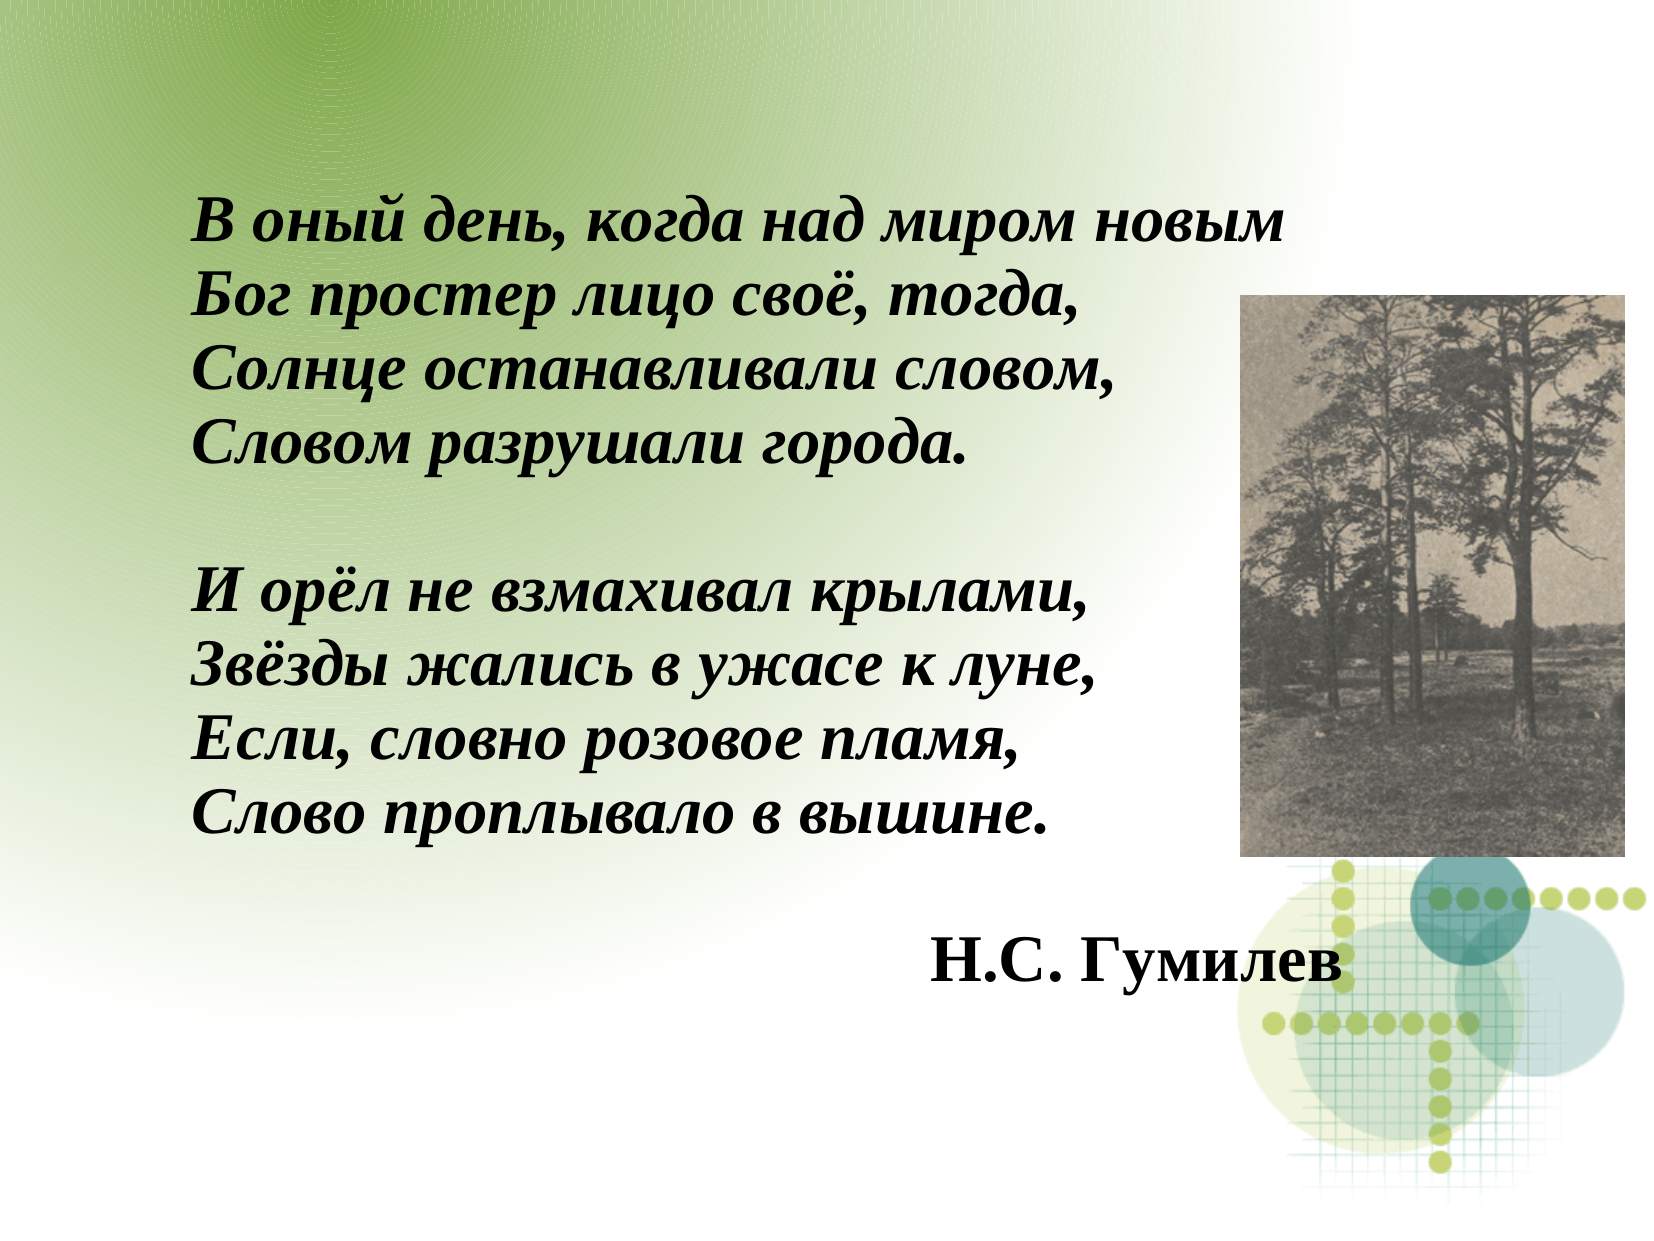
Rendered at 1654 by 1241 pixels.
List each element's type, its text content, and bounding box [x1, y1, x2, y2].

text_box В оный день, когда над миром новым Бог простер лицо своё, тогда, Солнце останавливали словом, Словом разрушали города. И орёл не взмахивал крылами, Звёзды жались в ужасе к луне, Если, словно розовое пламя, Слово проплывало в вышине. Н.С. Гумилев [177, 174, 1477, 1004]
picture [1224, 295, 1654, 1211]
